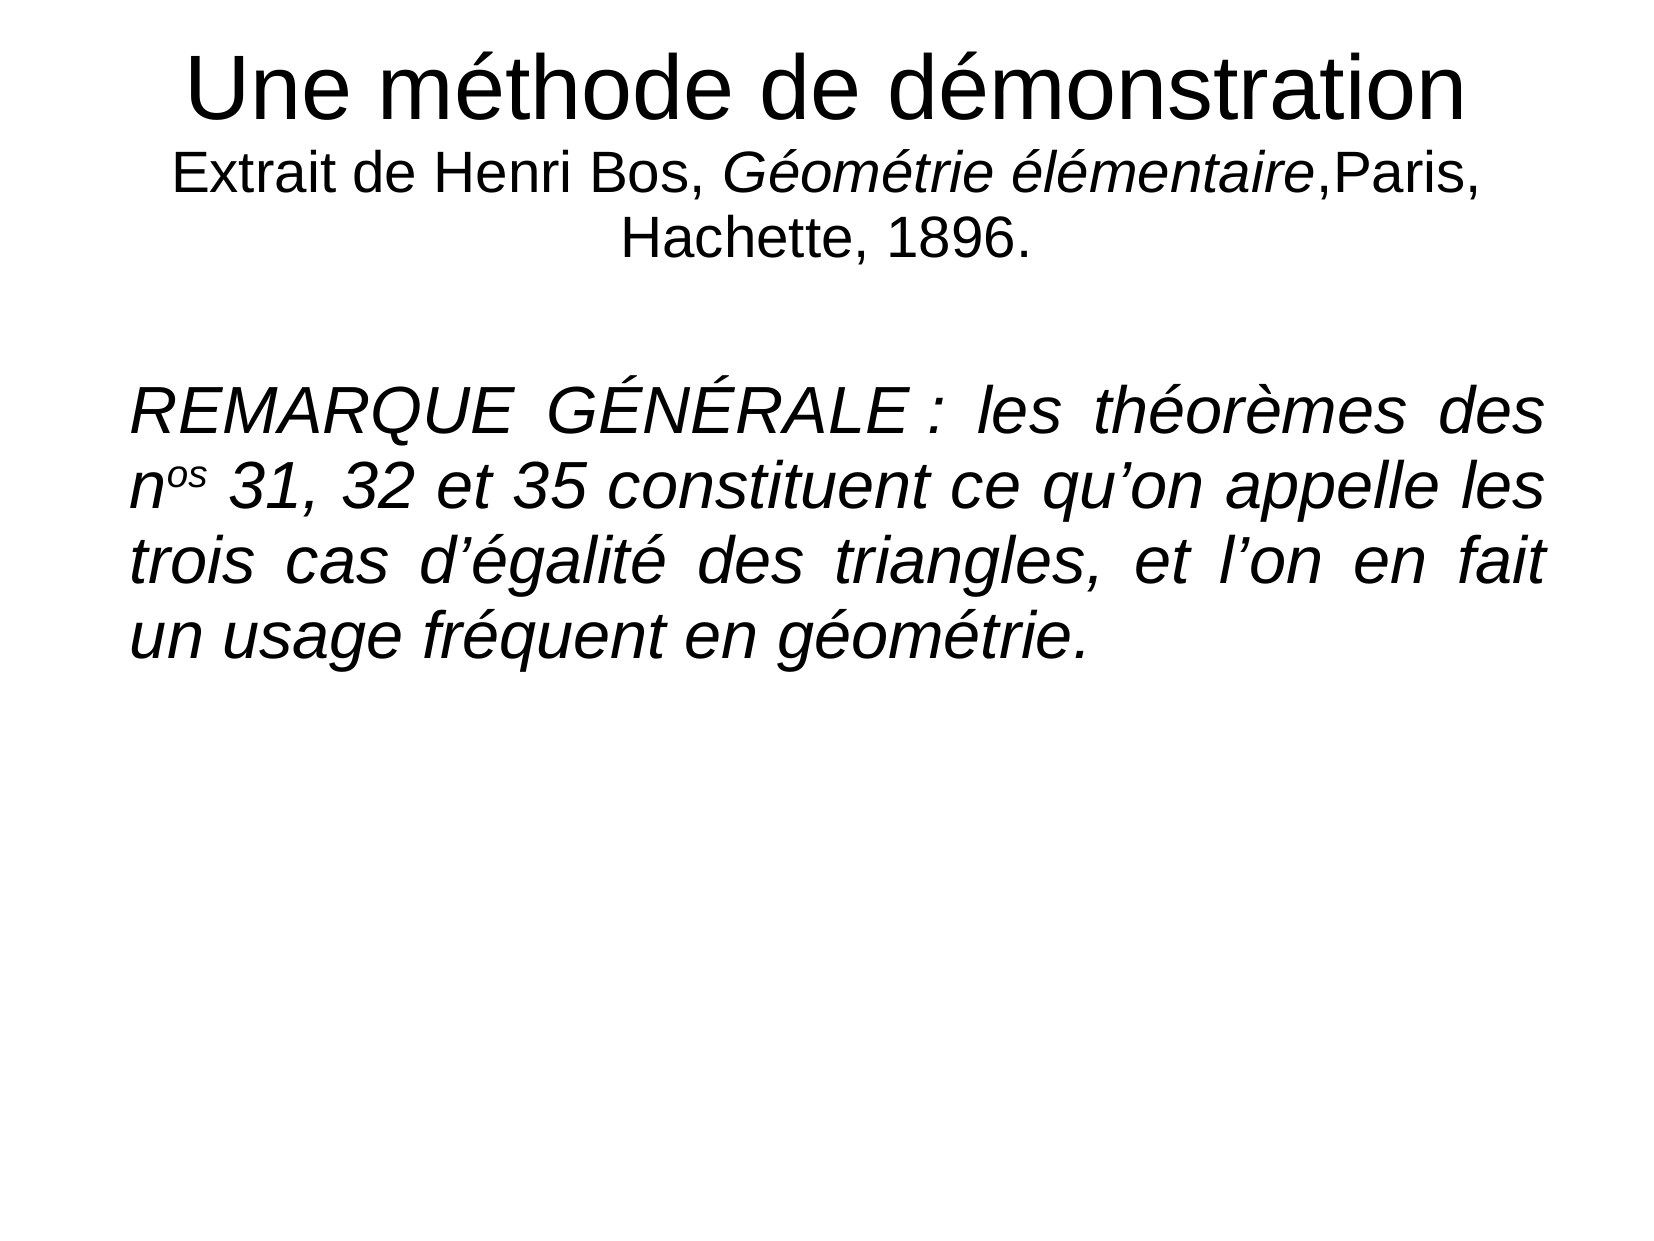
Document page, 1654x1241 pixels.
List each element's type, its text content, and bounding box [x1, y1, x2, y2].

list REMARQUE GÉNÉRALE : les théorèmes des nos 31, 32 et 35 constituent ce qu’on appelle les trois cas d’égalité des triangles, et l’on en fait un usage fréquent en géométrie. [59, 269, 1548, 989]
title Une méthode de démonstration Extrait de Henri Bos, Géométrie élémentaire,Paris, Hachette, 1896. [82, 36, 1571, 270]
